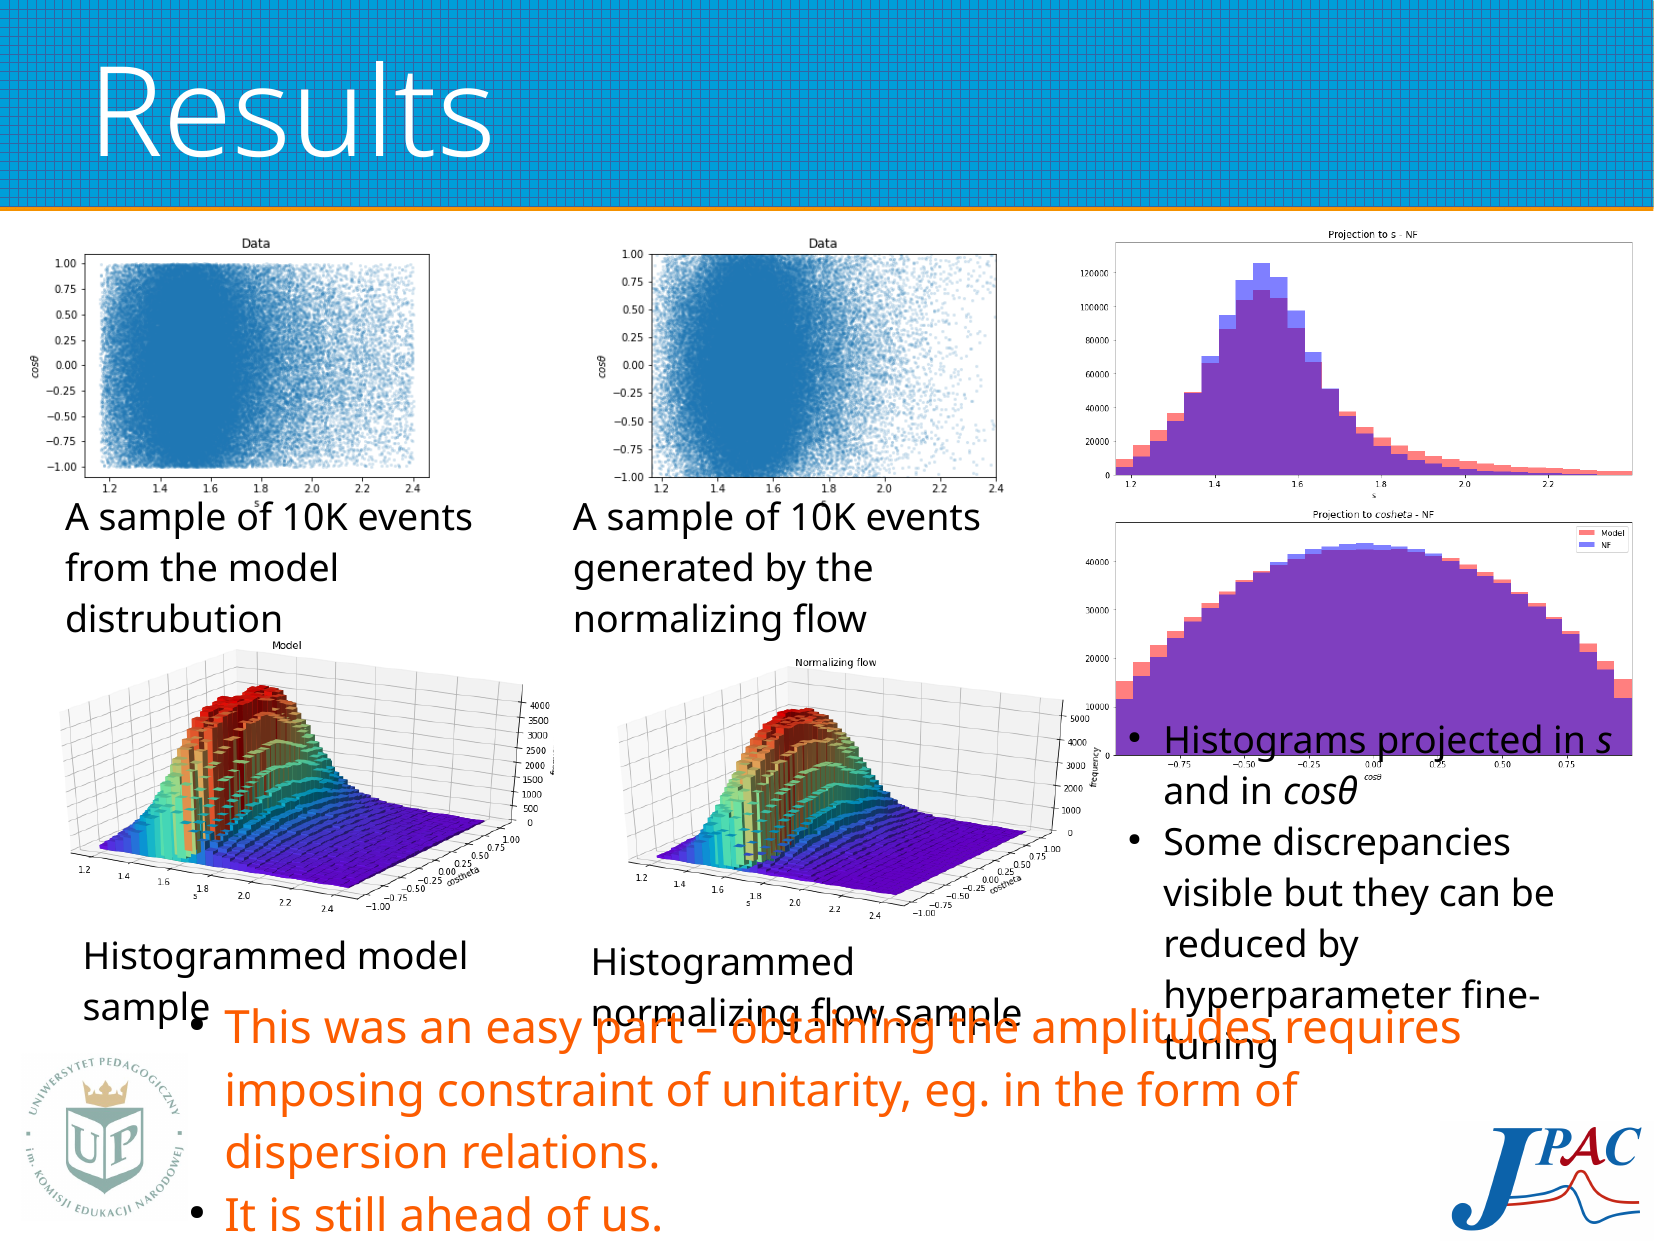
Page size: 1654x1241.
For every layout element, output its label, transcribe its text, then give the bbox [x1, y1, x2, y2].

text_box This was an easy part – obtaining the amplitudes requires imposing constraint of unitarity, eg. in the form of dispersion relations. It is still ahead of us. [183, 1017, 1536, 1223]
picture [29, 218, 473, 514]
picture [174, 625, 184, 630]
picture [1237, 735, 1249, 744]
picture [596, 218, 1040, 490]
title Results [88, 5, 1565, 193]
picture [1382, 735, 1394, 744]
text_box Histogrammed normalizing flow sample [584, 933, 1058, 1017]
picture [71, 625, 81, 630]
text_box A sample of 10K events from the model distrubution [59, 513, 532, 621]
picture [21, 1053, 183, 1221]
text_box A sample of 10K events generated by the normalizing flow [566, 490, 1040, 644]
picture [0, 224, 1636, 928]
picture [1568, 735, 1579, 744]
text_box Histogrammed model sample [76, 927, 550, 1034]
picture [1332, 735, 1342, 744]
text_box Histograms projected in s and in cosθ Some discrepancies visible but they can be reduced by hyperparameter fine-tuning [1122, 744, 1625, 1040]
picture [1505, 735, 1515, 741]
picture [308, 506, 319, 513]
picture [1419, 735, 1431, 744]
picture [1525, 735, 1537, 744]
picture [150, 625, 160, 630]
picture [1319, 735, 1329, 744]
picture [1440, 1121, 1654, 1241]
picture [243, 625, 254, 630]
picture [1452, 735, 1462, 741]
picture [196, 625, 206, 630]
picture [1259, 735, 1271, 744]
